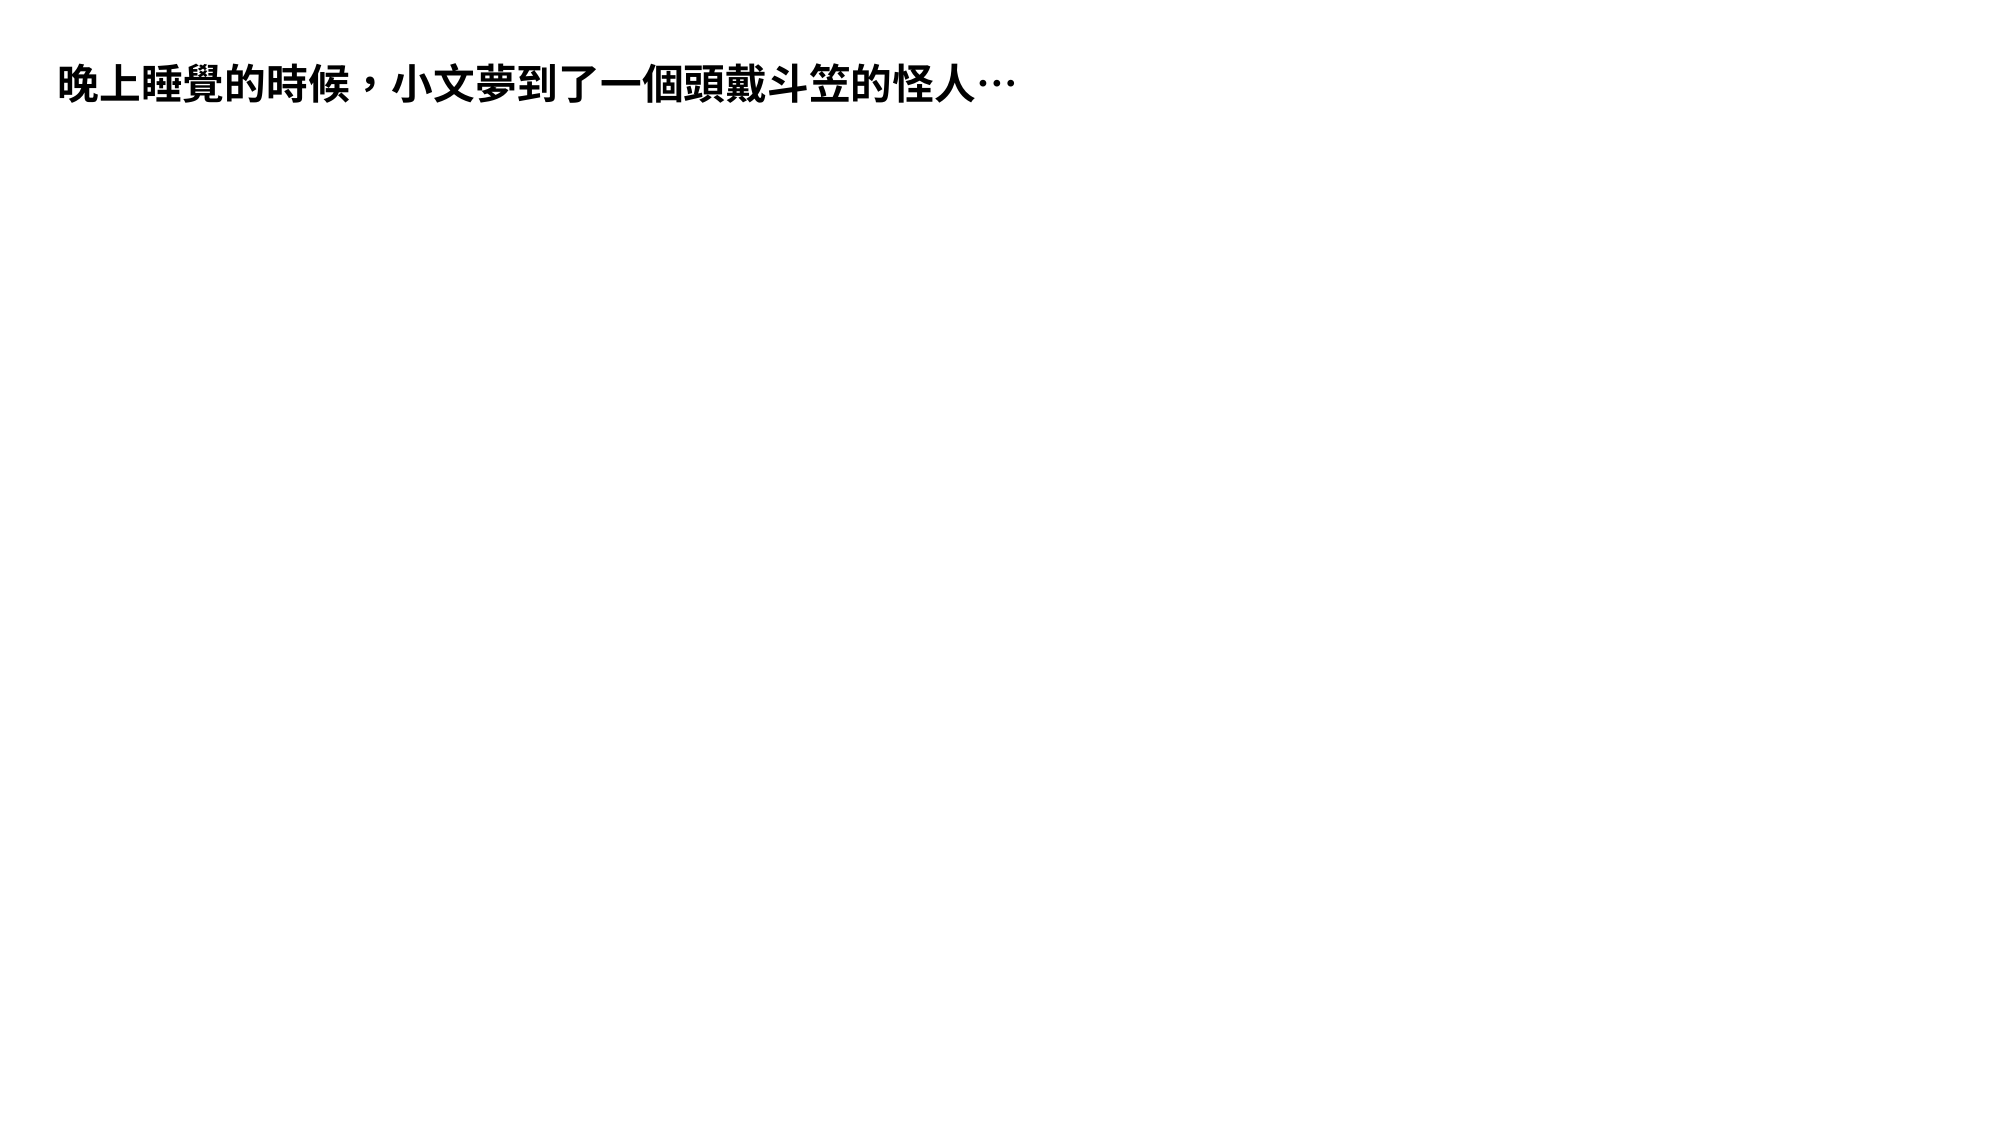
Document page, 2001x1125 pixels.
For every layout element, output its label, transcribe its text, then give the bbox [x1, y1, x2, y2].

text_box 晚上睡覺的時候，小文夢到了一個頭戴斗笠的怪人… [43, 51, 1033, 116]
